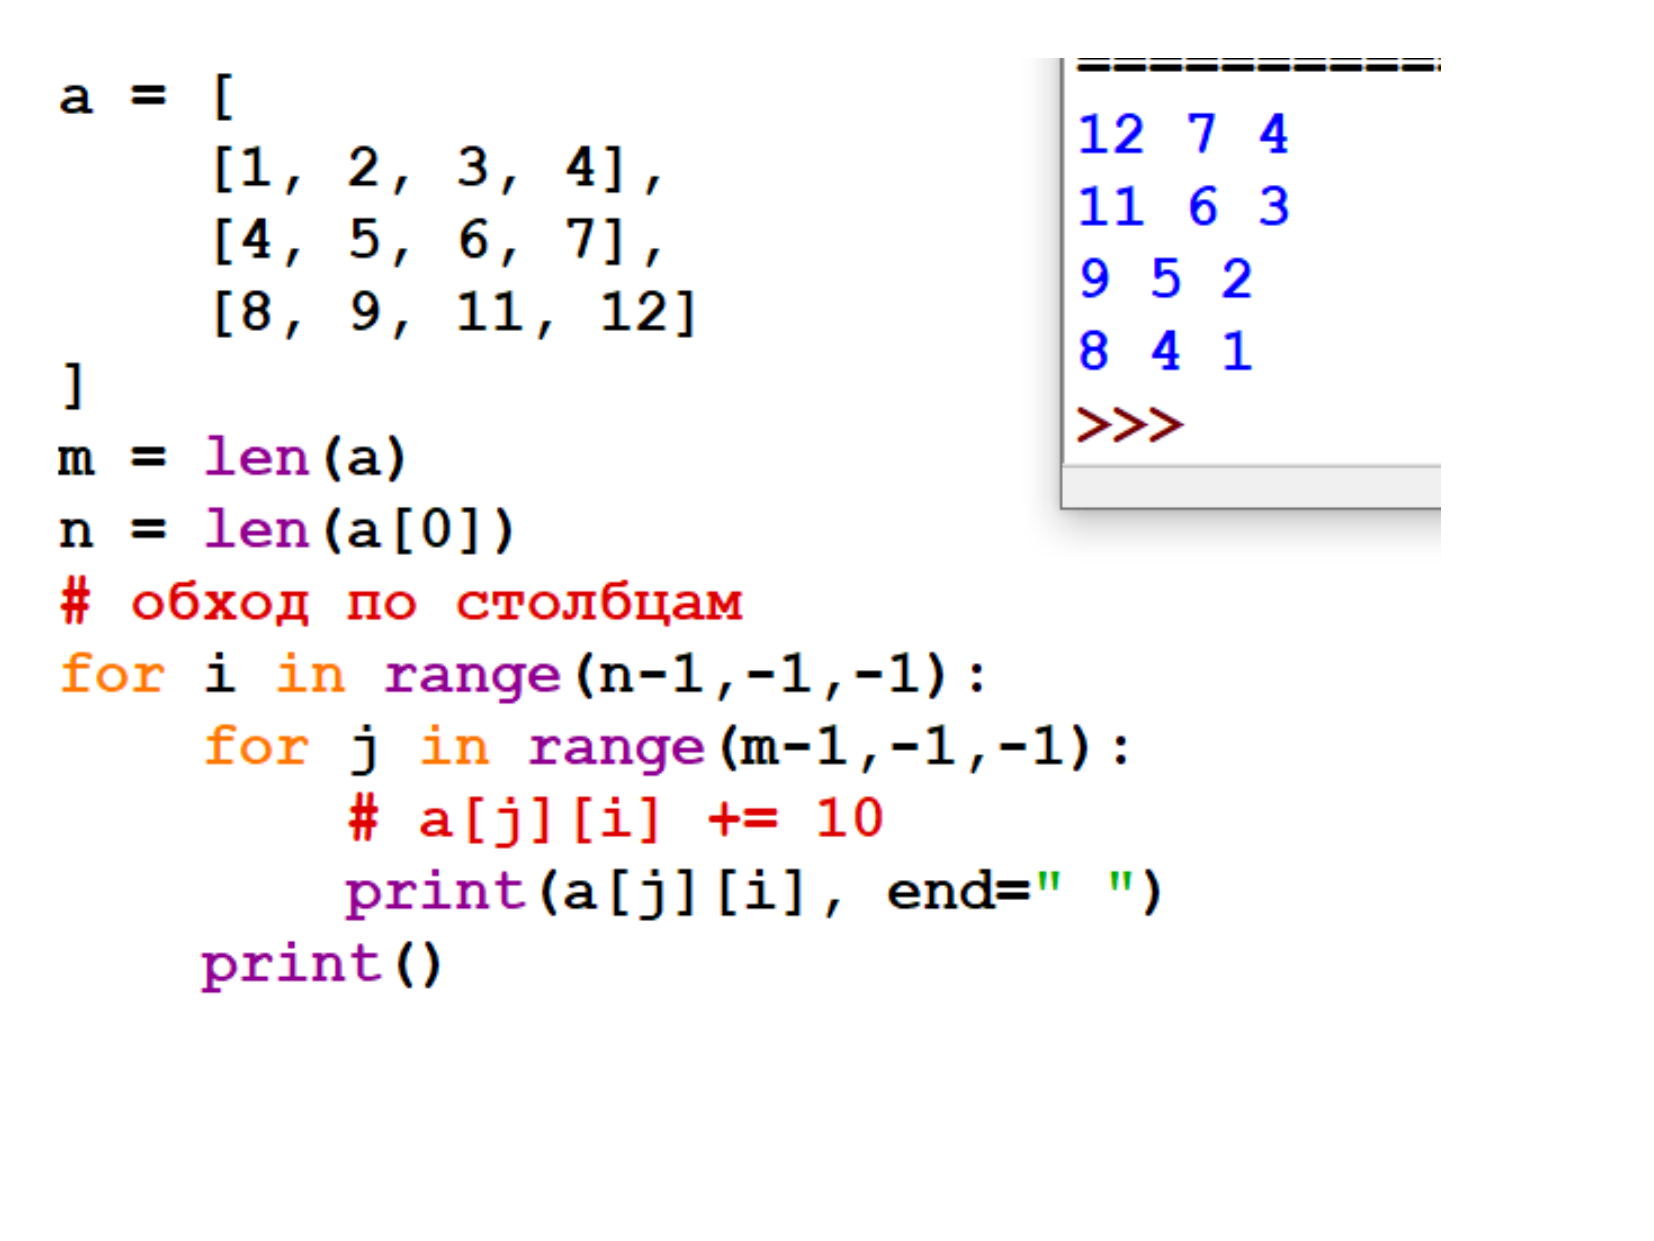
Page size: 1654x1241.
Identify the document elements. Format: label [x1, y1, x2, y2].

picture [50, 58, 1441, 1040]
